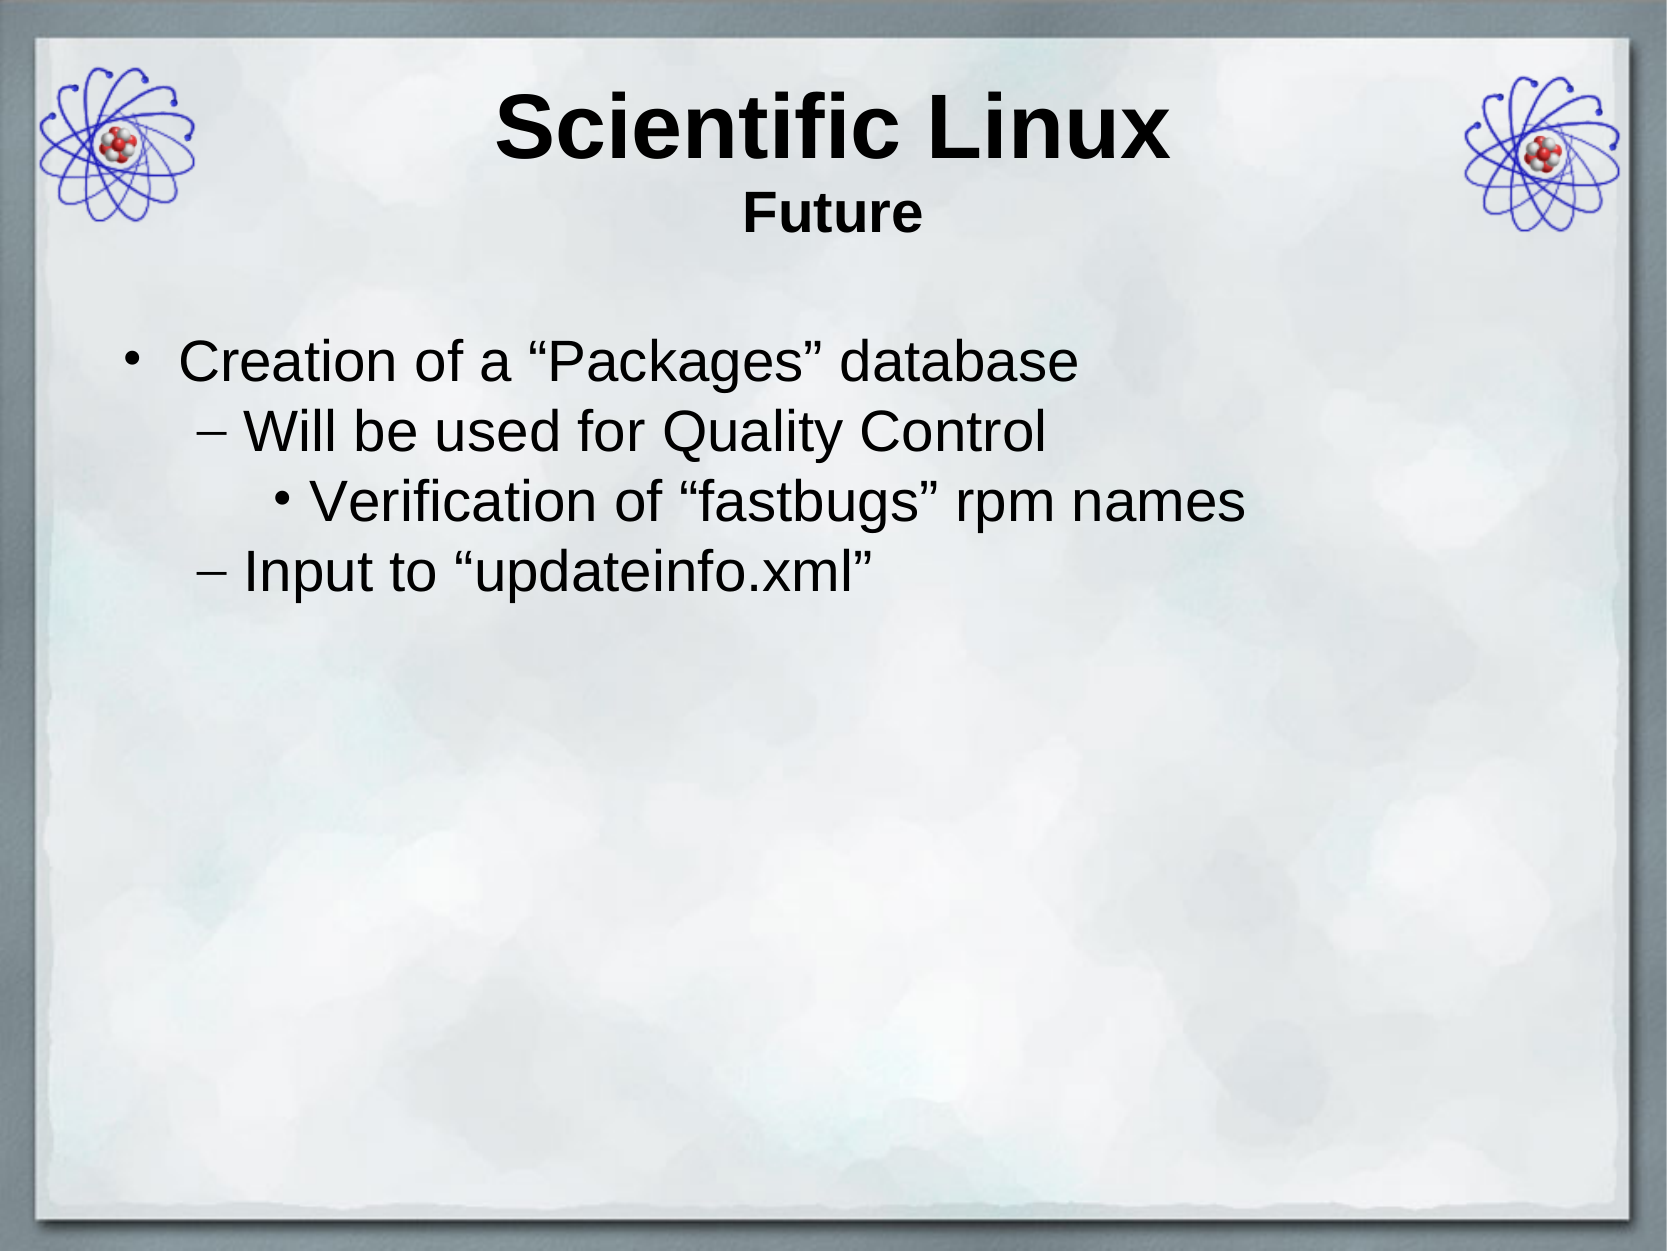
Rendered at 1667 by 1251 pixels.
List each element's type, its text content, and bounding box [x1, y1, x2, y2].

text_box Creation of a “Packages” database Will be used for Quality Control Verification of “fastbugs” rpm names Input to “updateinfo.xml” [107, 315, 1560, 938]
title Scientific Linux Future [289, 75, 1378, 246]
picture [0, 0, 1667, 1251]
